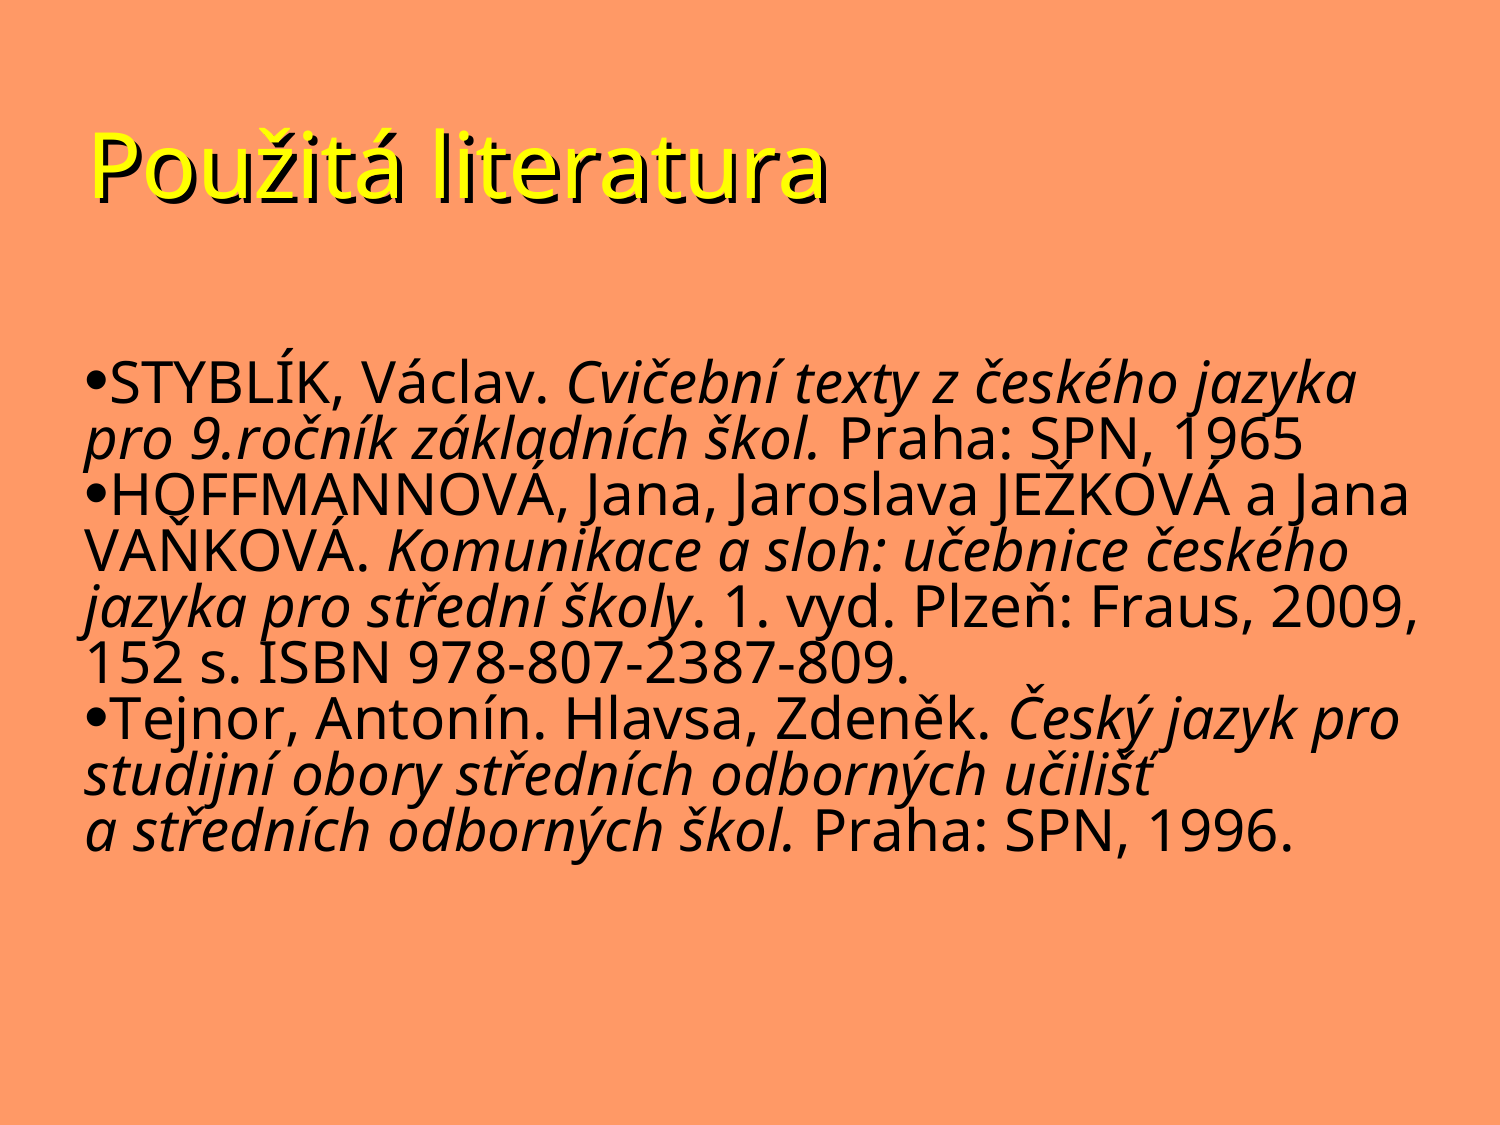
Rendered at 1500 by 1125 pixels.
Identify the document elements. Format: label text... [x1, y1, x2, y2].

title Použitá literatura [0, 47, 1351, 276]
text_box STYBLÍK, Václav. Cvičební texty z českého jazyka pro 9.ročník základních škol. Praha: SPN, 1965 HOFFMANNOVÁ, Jana, Jaroslava JEŽKOVÁ a Jana VAŇKOVÁ. Komunikace a sloh: učebnice českého jazyka pro střední školy. 1. vyd. Plzeň: Fraus, 2009, 152 s. ISBN 978-807-2387-809. Tejnor, Antonín. Hlavsa, Zdeněk. Český jazyk pro studijní obory středních odborných učilišť a středních odborných škol. Praha: SPN, 1996. [70, 281, 1442, 871]
